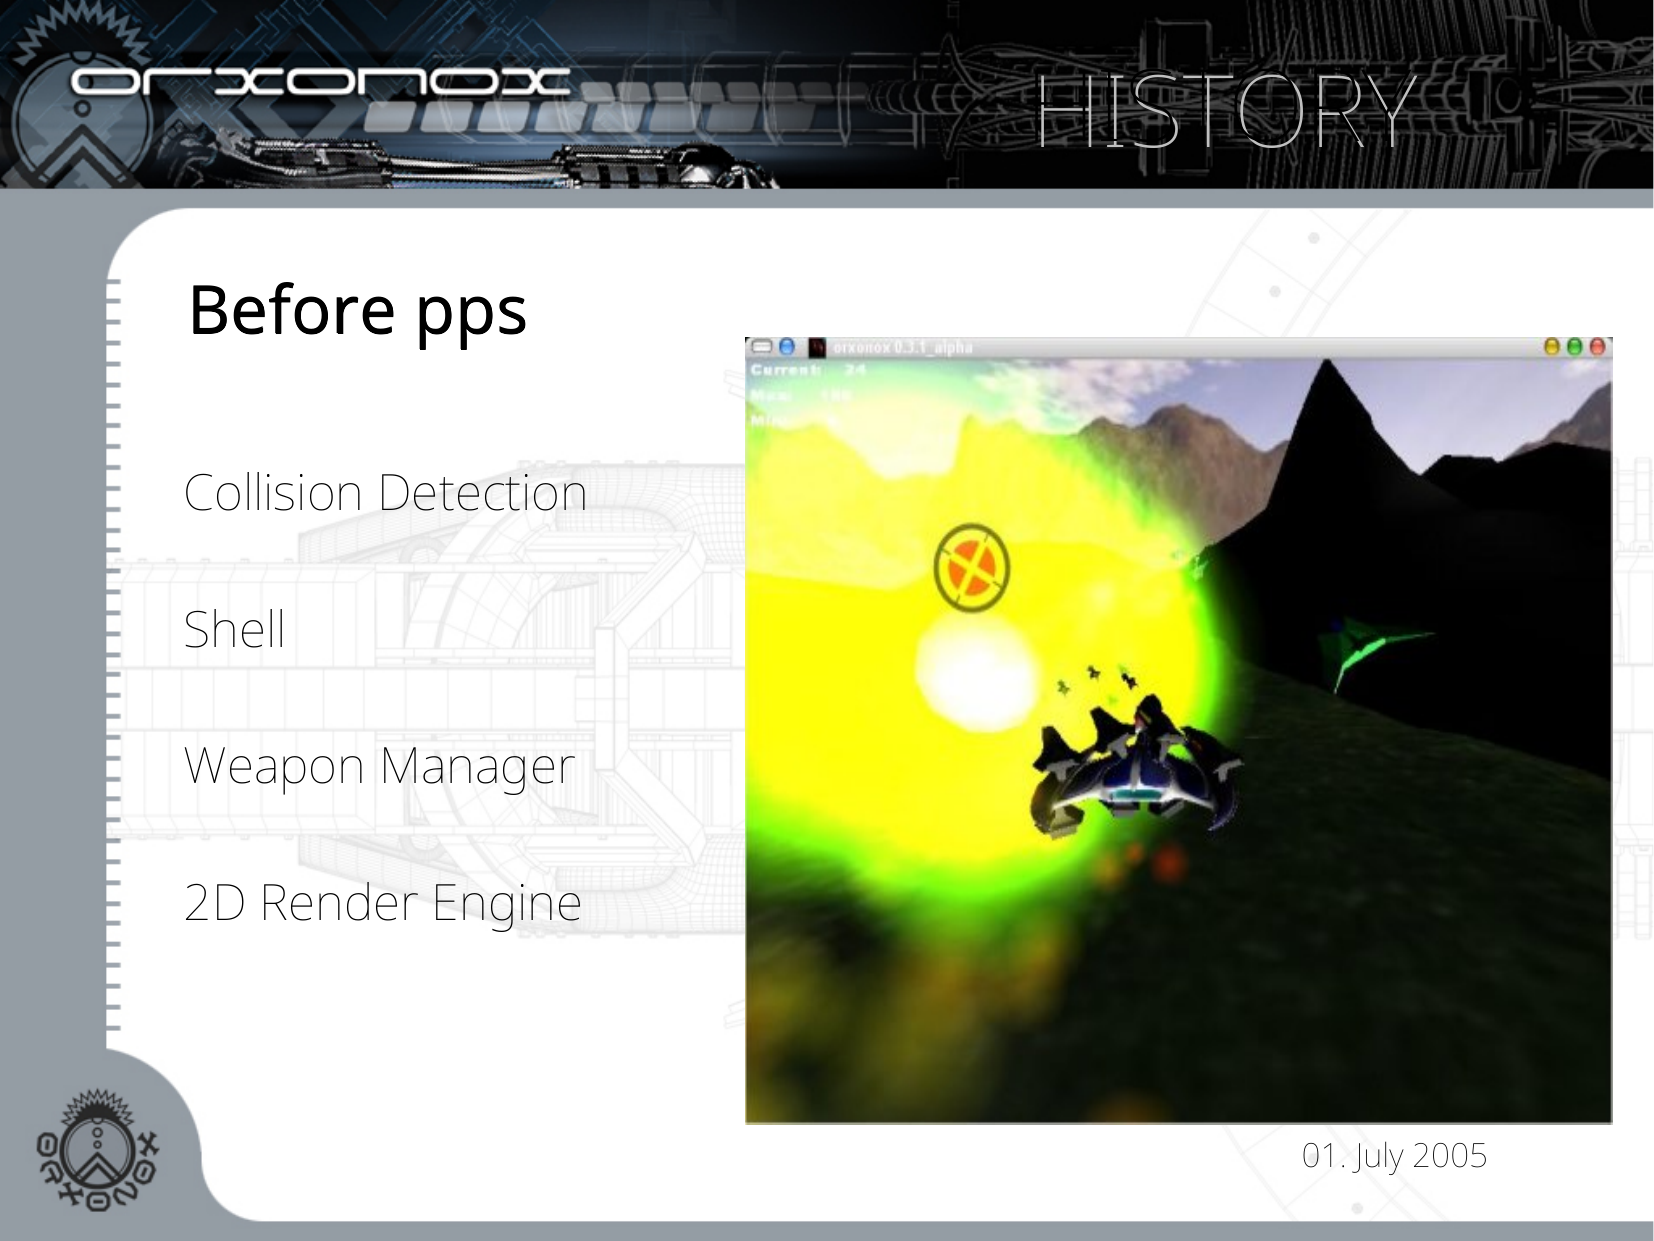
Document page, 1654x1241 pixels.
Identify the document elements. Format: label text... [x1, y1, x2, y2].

text_box Before pps [187, 262, 795, 331]
text_box Collision Detection Shell Weapon Manager 2D Render Engine [133, 450, 658, 989]
picture [0, 0, 1654, 1241]
text_box 01. July 2005 [1251, 1125, 1531, 1179]
text_box HISTORY [975, 26, 1470, 159]
